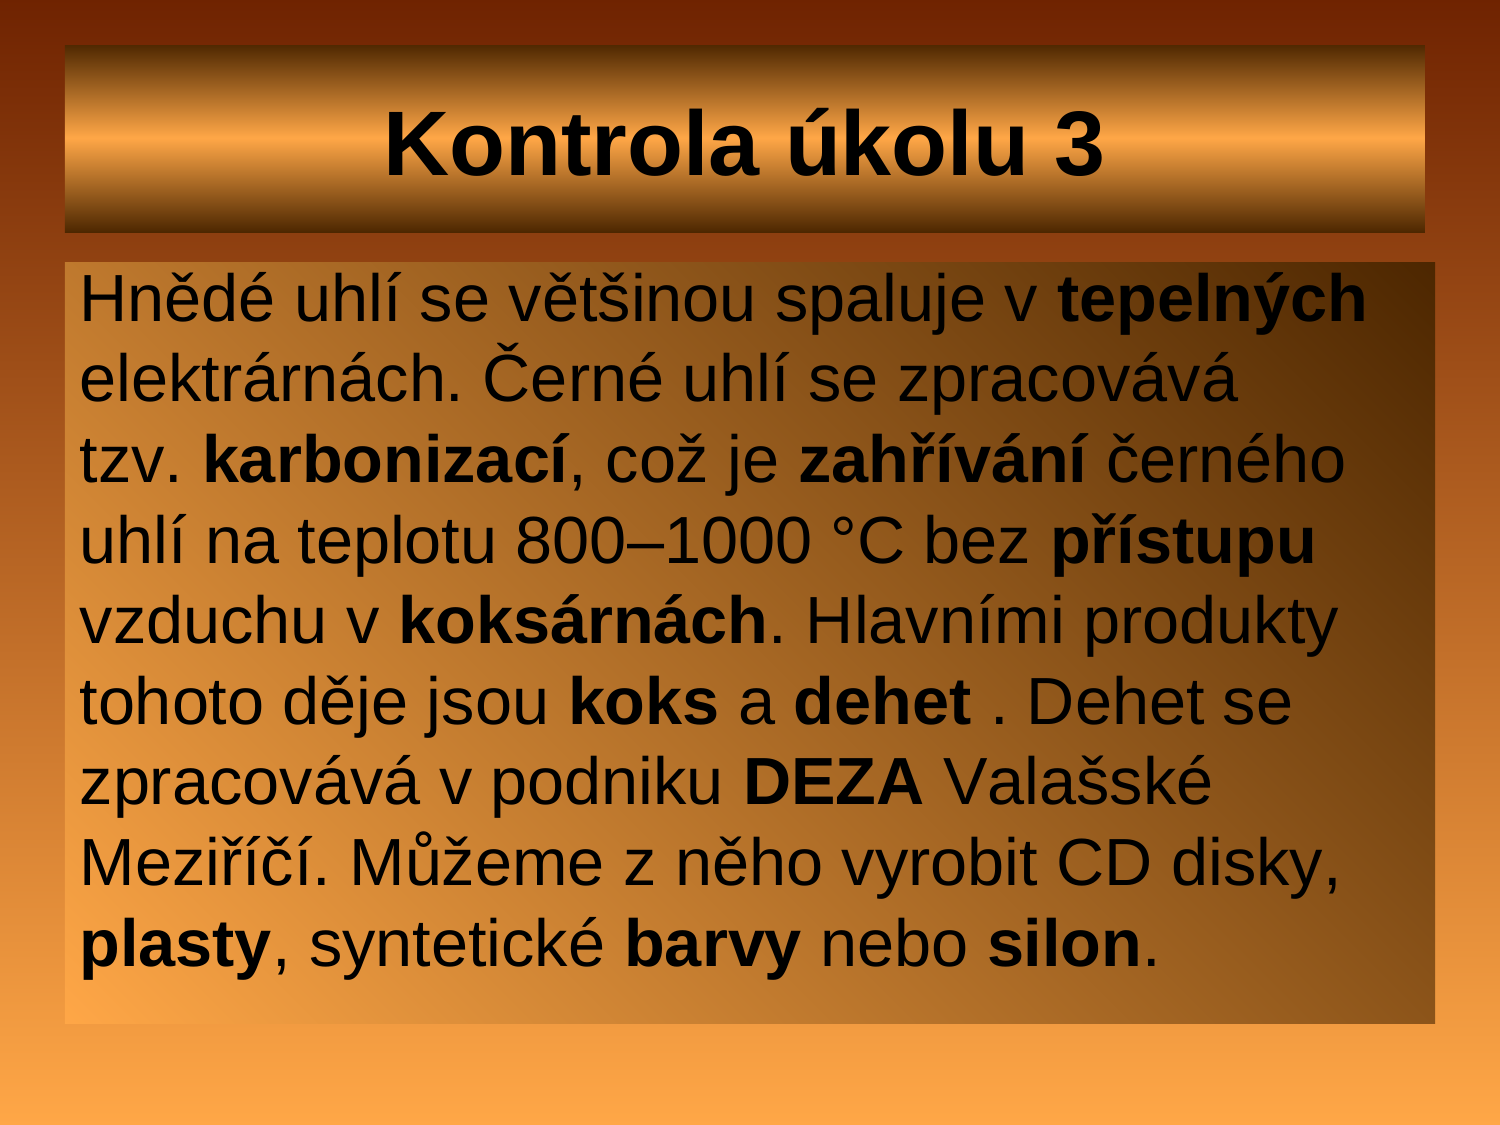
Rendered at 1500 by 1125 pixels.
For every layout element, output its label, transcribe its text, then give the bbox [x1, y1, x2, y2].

list Hnědé uhlí se většinou spaluje v tepelných elektrárnách. Černé uhlí se zpracovává tzv. karbonizací, což je zahřívání černého uhlí na teplotu 800–1000 °C bez přístupu vzduchu v koksárnách. Hlavními produkty tohoto děje jsou koks a dehet . Dehet se zpracovává v podniku DEZA Valašské Meziříčí. Můžeme z něho vyrobit CD disky, plasty, syntetické barvy nebo silon. [64, 262, 1436, 1024]
title Kontrola úkolu 3 [64, 45, 1426, 233]
